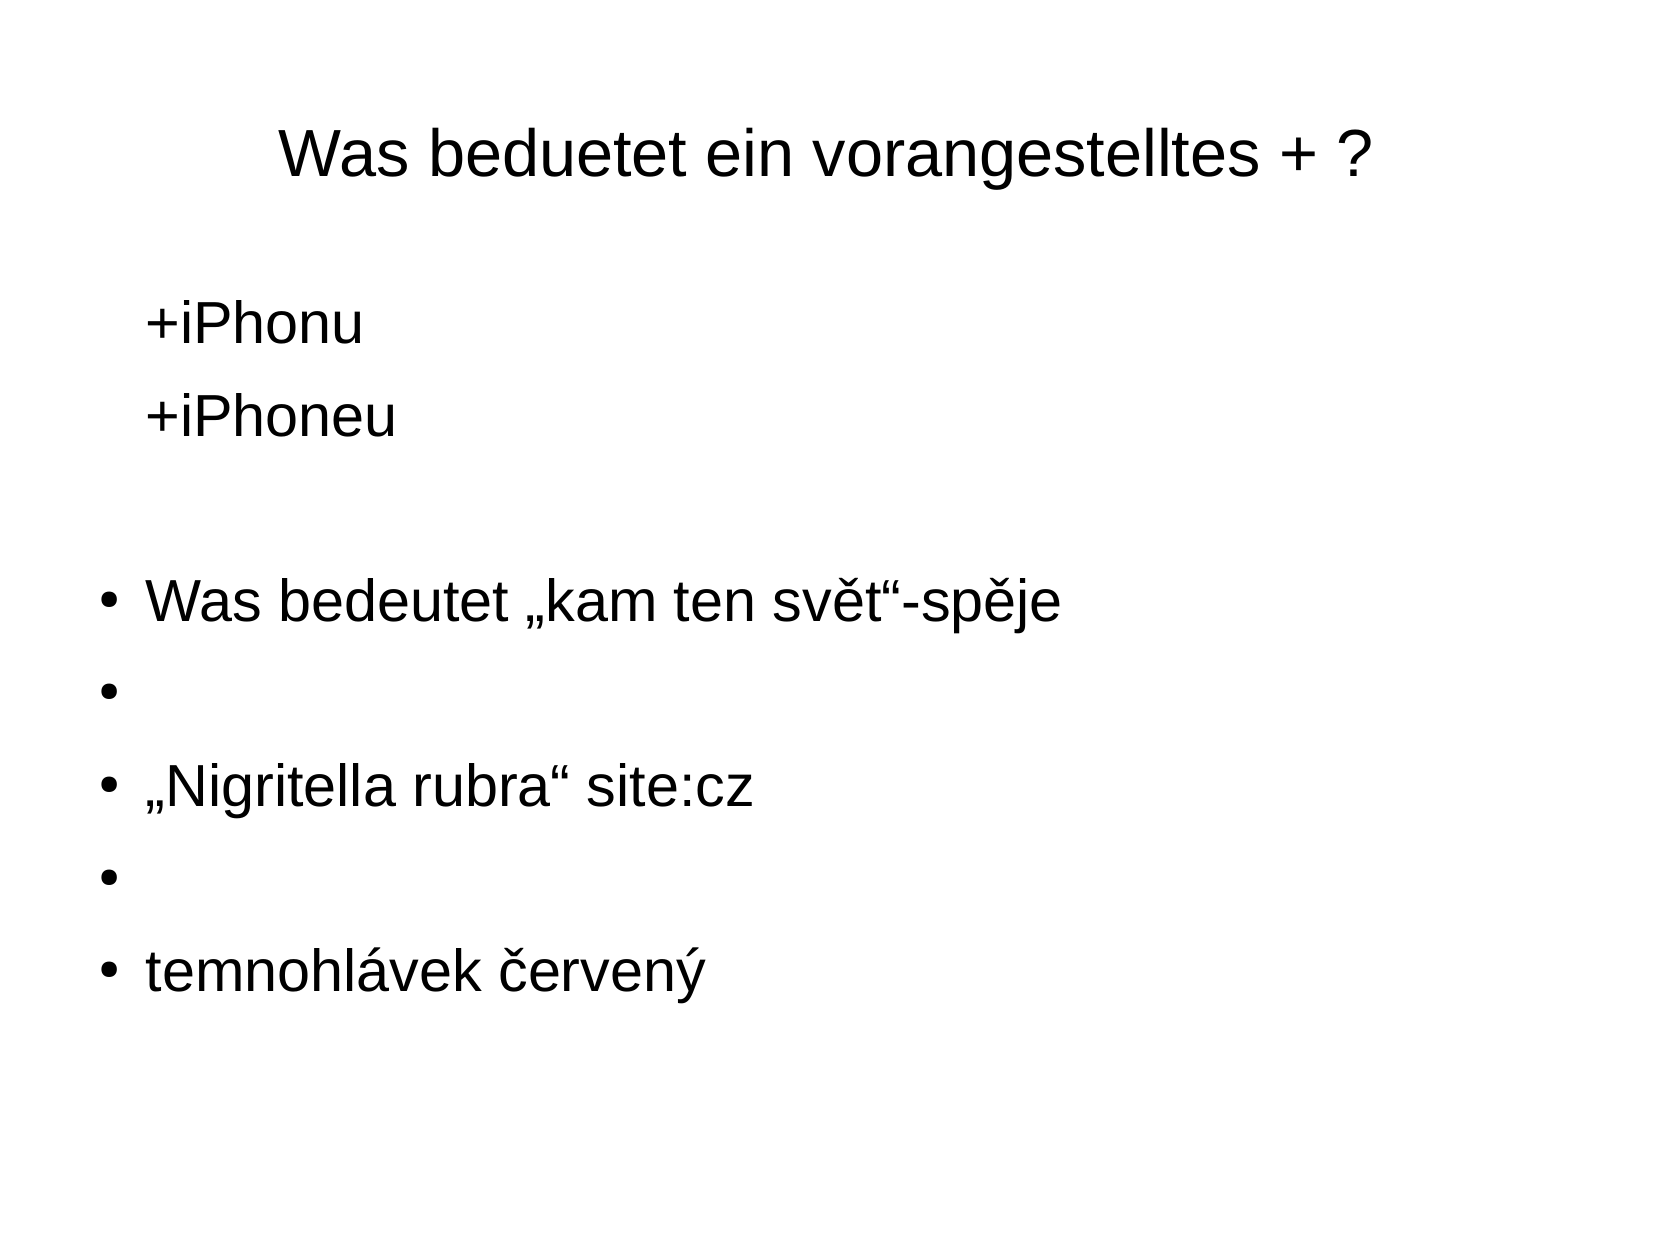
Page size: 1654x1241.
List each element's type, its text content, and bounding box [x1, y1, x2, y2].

list +iPhonu +iPhoneu Was bedeutet „kam ten svět“-spěje „Nigritella rubra“ site:cz temnohlávek červený [82, 290, 1571, 1010]
title Was beduetet ein vorangestelltes + ? [82, 49, 1571, 257]
